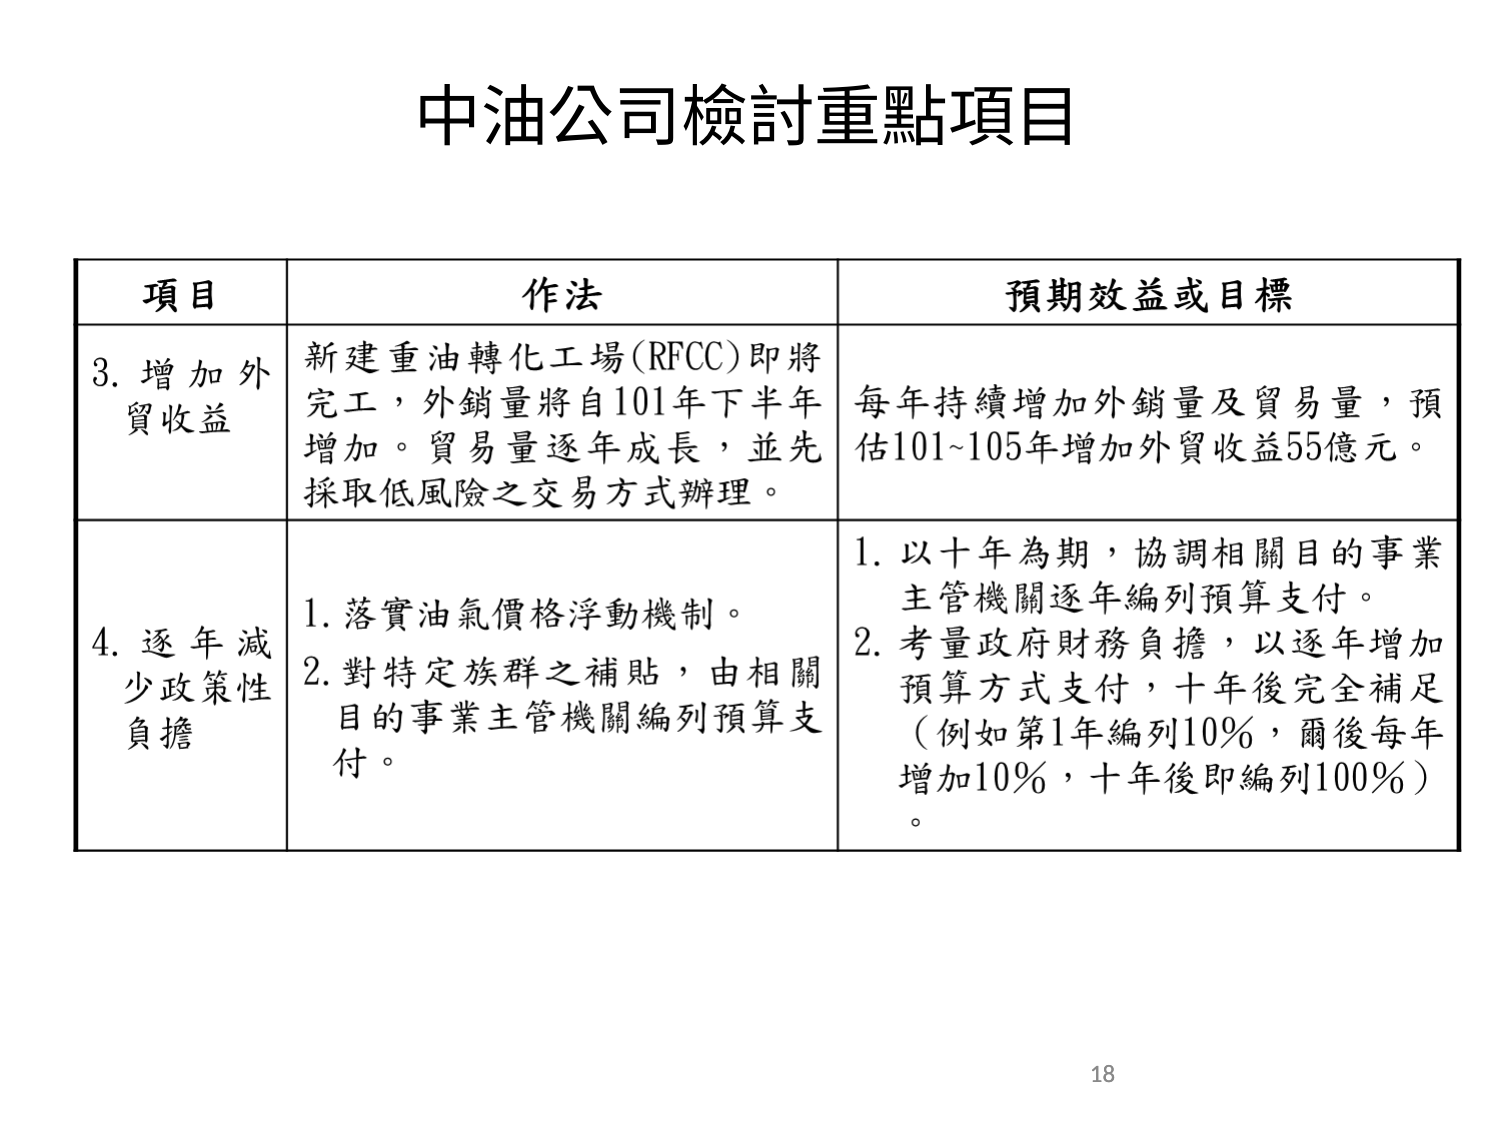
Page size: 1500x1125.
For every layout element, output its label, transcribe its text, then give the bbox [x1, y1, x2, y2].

picture [67, 254, 1467, 868]
text_box [1074, 1042, 1426, 1103]
text_box 中油公司檢討重點項目 [73, 54, 1424, 173]
